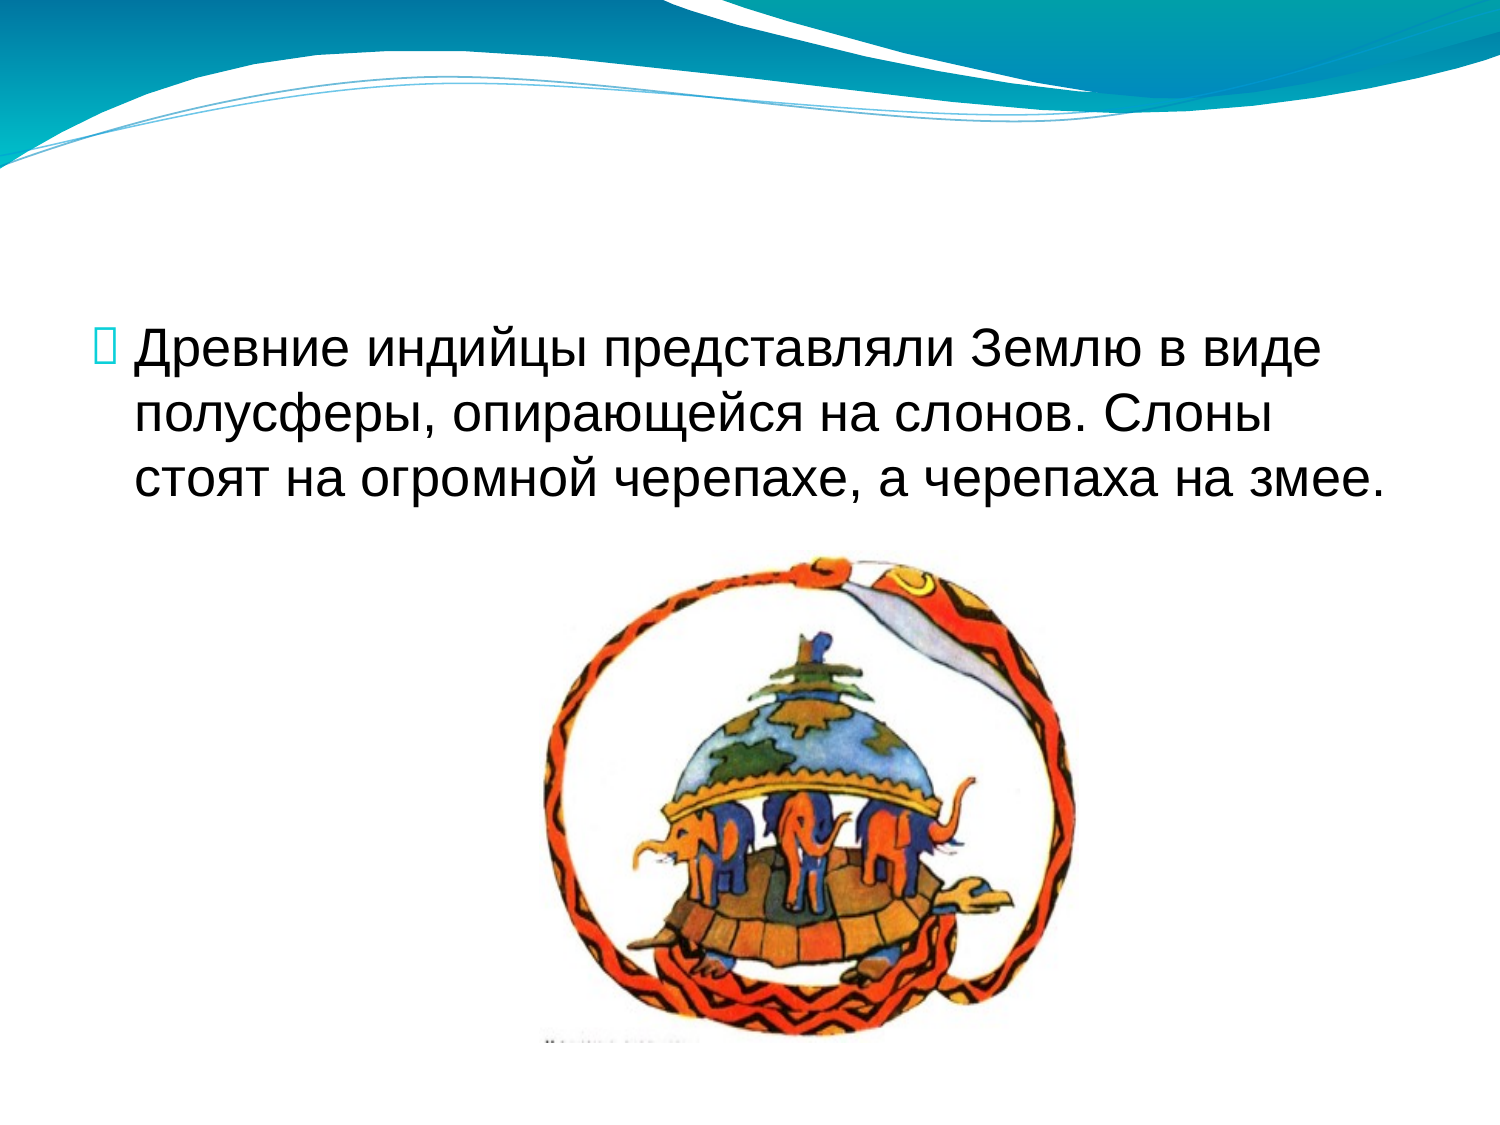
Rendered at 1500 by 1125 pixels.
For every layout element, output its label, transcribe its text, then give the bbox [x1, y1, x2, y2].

picture [539, 550, 1079, 1043]
title [75, 115, 1425, 303]
list Древние индийцы представляли Землю в виде полусферы, опирающейся на слонов. Слоны стоят на огромной черепахе, а черепаха на змее. [75, 304, 1425, 1038]
